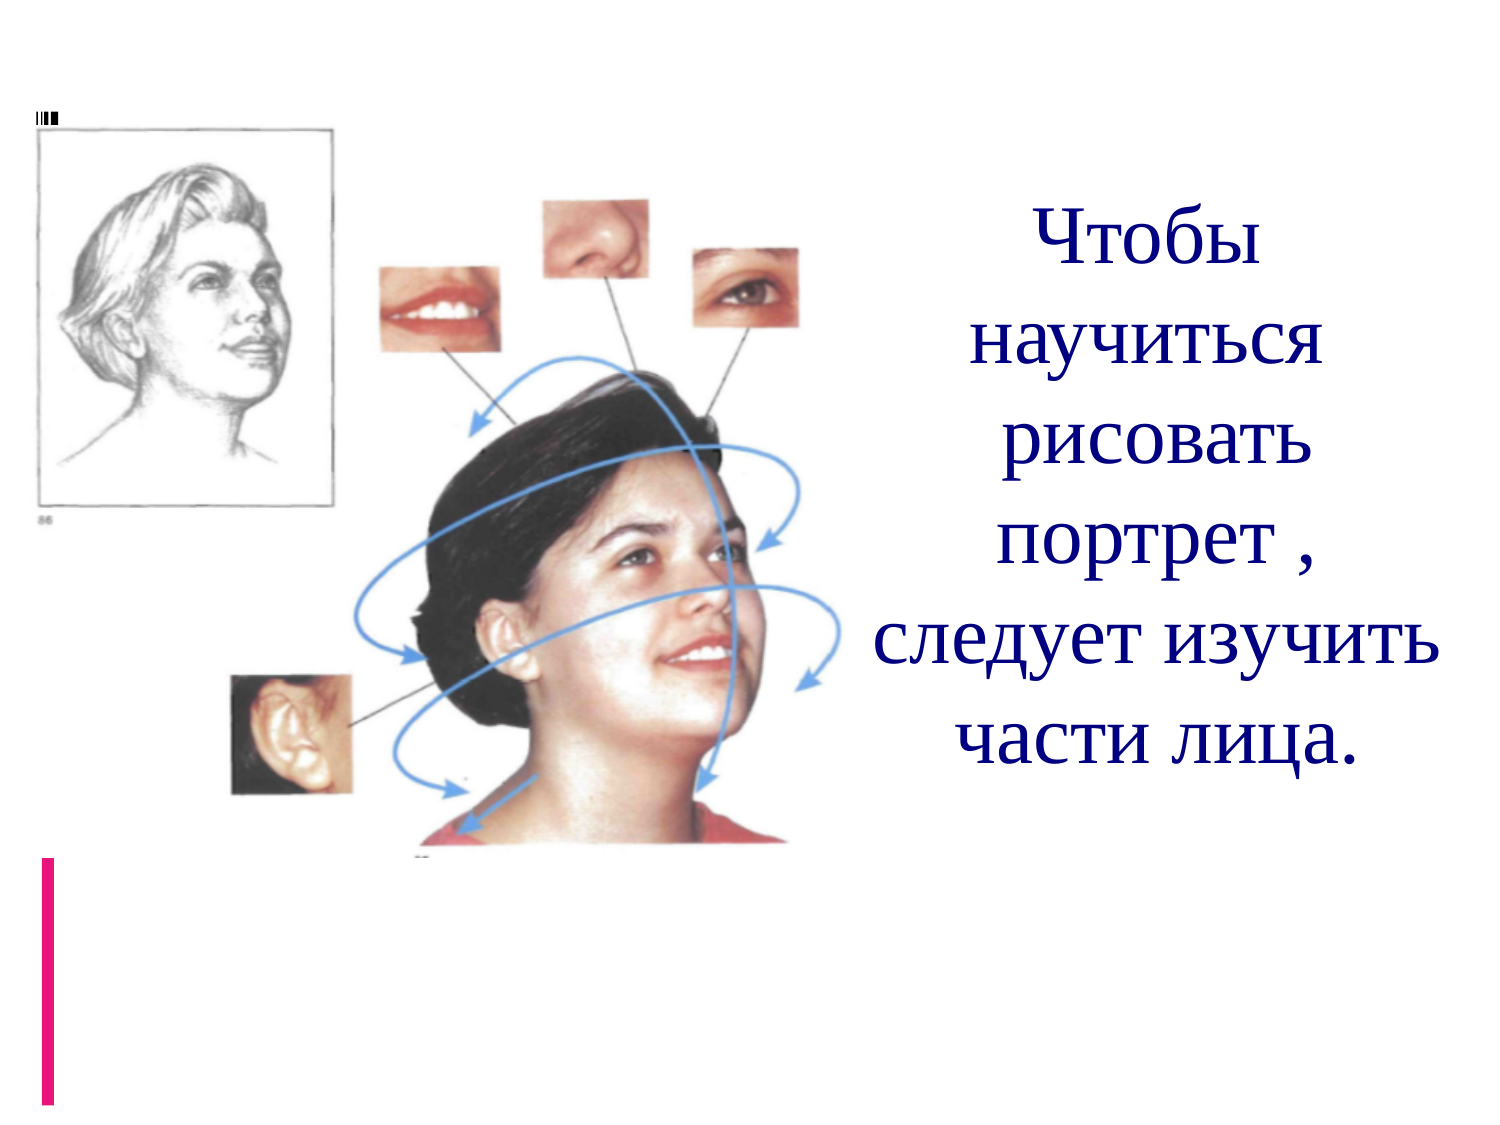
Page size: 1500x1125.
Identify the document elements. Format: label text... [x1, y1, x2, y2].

picture [29, 125, 855, 858]
title Чтобы научиться рисовать портрет , следует изучить части лица. [855, 172, 1471, 844]
